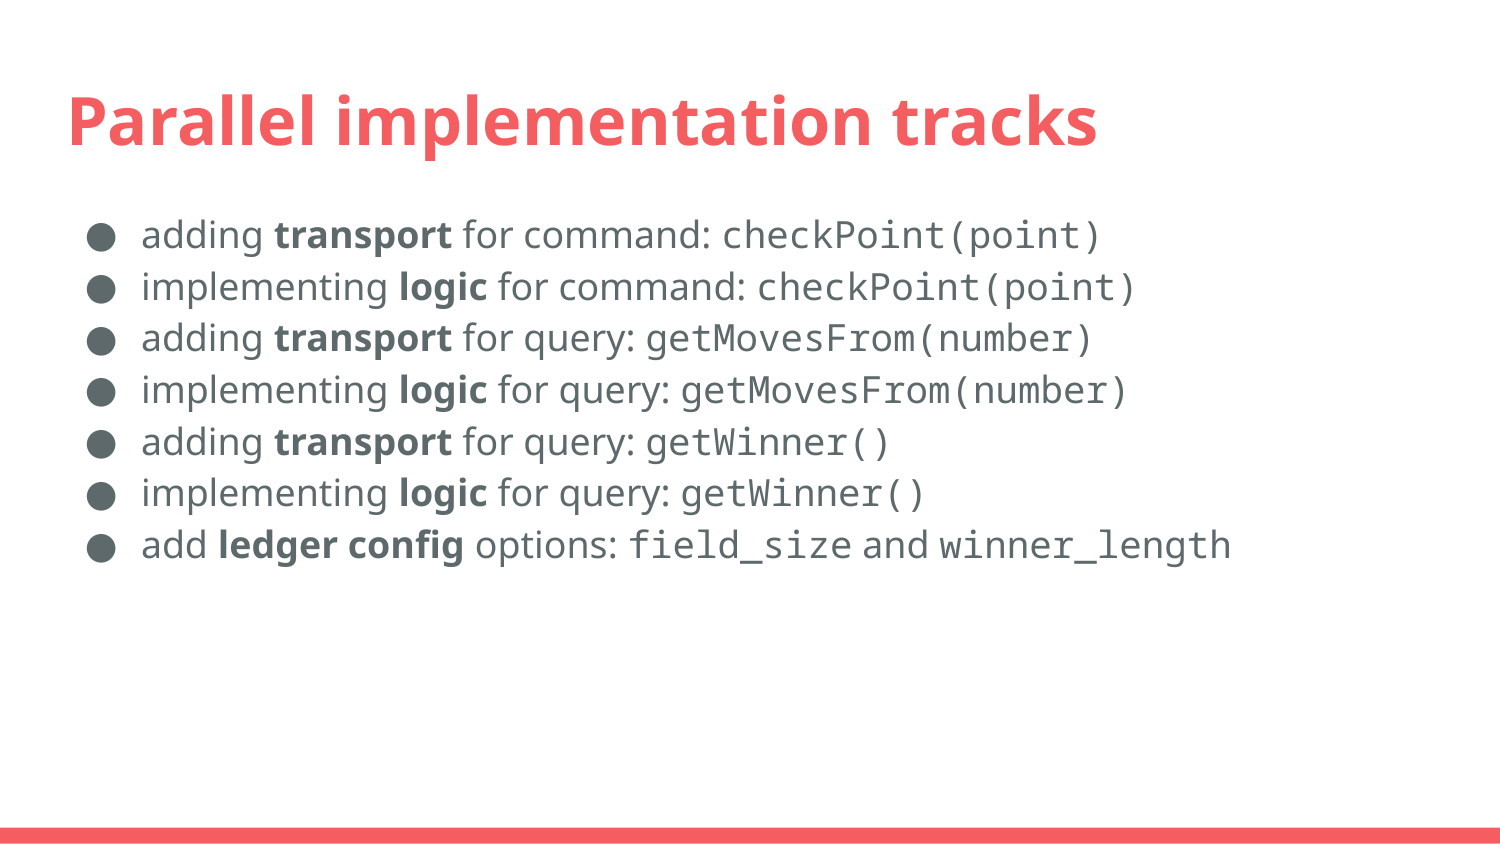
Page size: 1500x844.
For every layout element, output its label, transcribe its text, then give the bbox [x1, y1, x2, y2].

list adding transport for command: checkPoint(point) implementing logic for command: checkPoint(point) adding transport for query: getMovesFrom(number) implementing logic for query: getMovesFrom(number) adding transport for query: getWinner() implementing logic for query: getWinner() add ledger config options: field_size and winner_length [51, 189, 1449, 750]
title Parallel implementation tracks [51, 64, 1449, 167]
